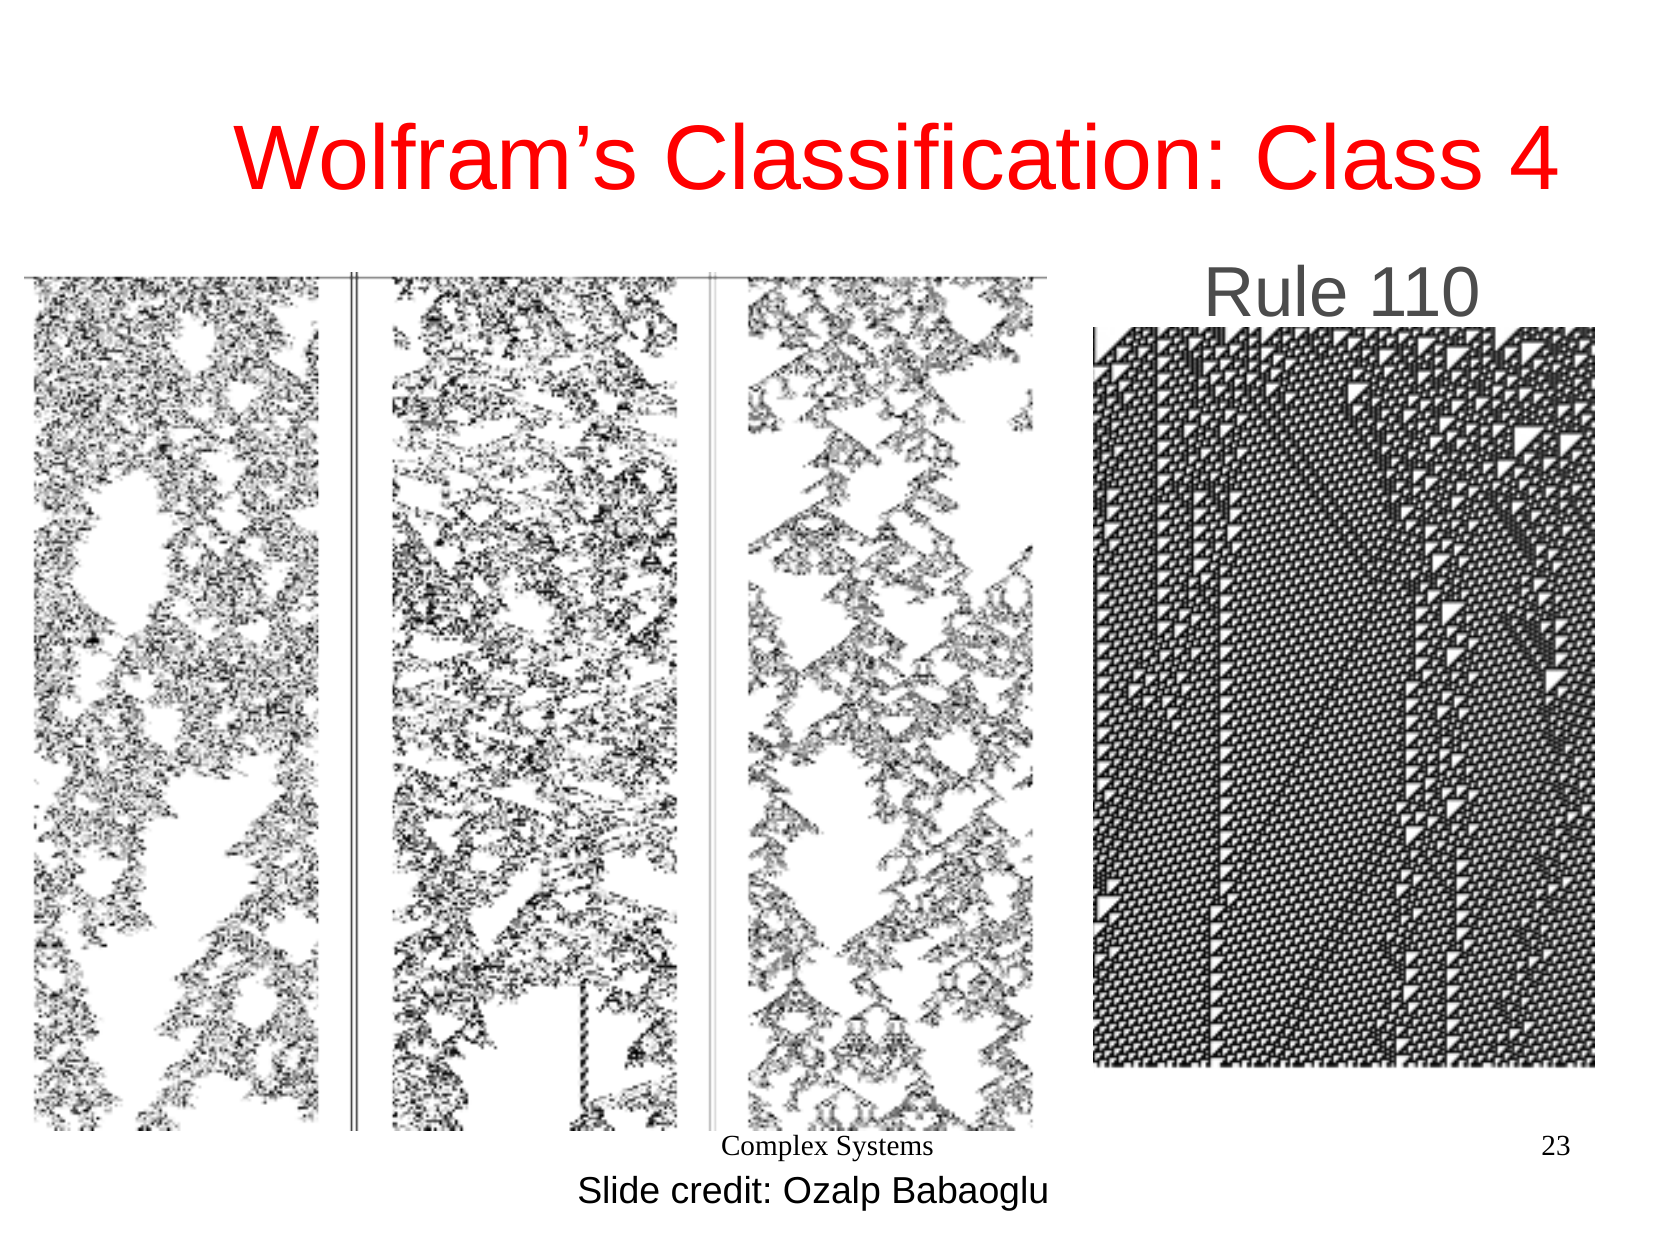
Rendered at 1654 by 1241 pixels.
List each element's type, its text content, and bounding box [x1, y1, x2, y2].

picture [24, 272, 1047, 1131]
title Wolfram’s Classification: Class 4 [82, 49, 1571, 257]
text_box Rule 110 [1203, 245, 1482, 327]
text_box Slide credit: Ozalp Babaoglu [562, 1162, 1065, 1220]
picture [1093, 327, 1595, 1073]
